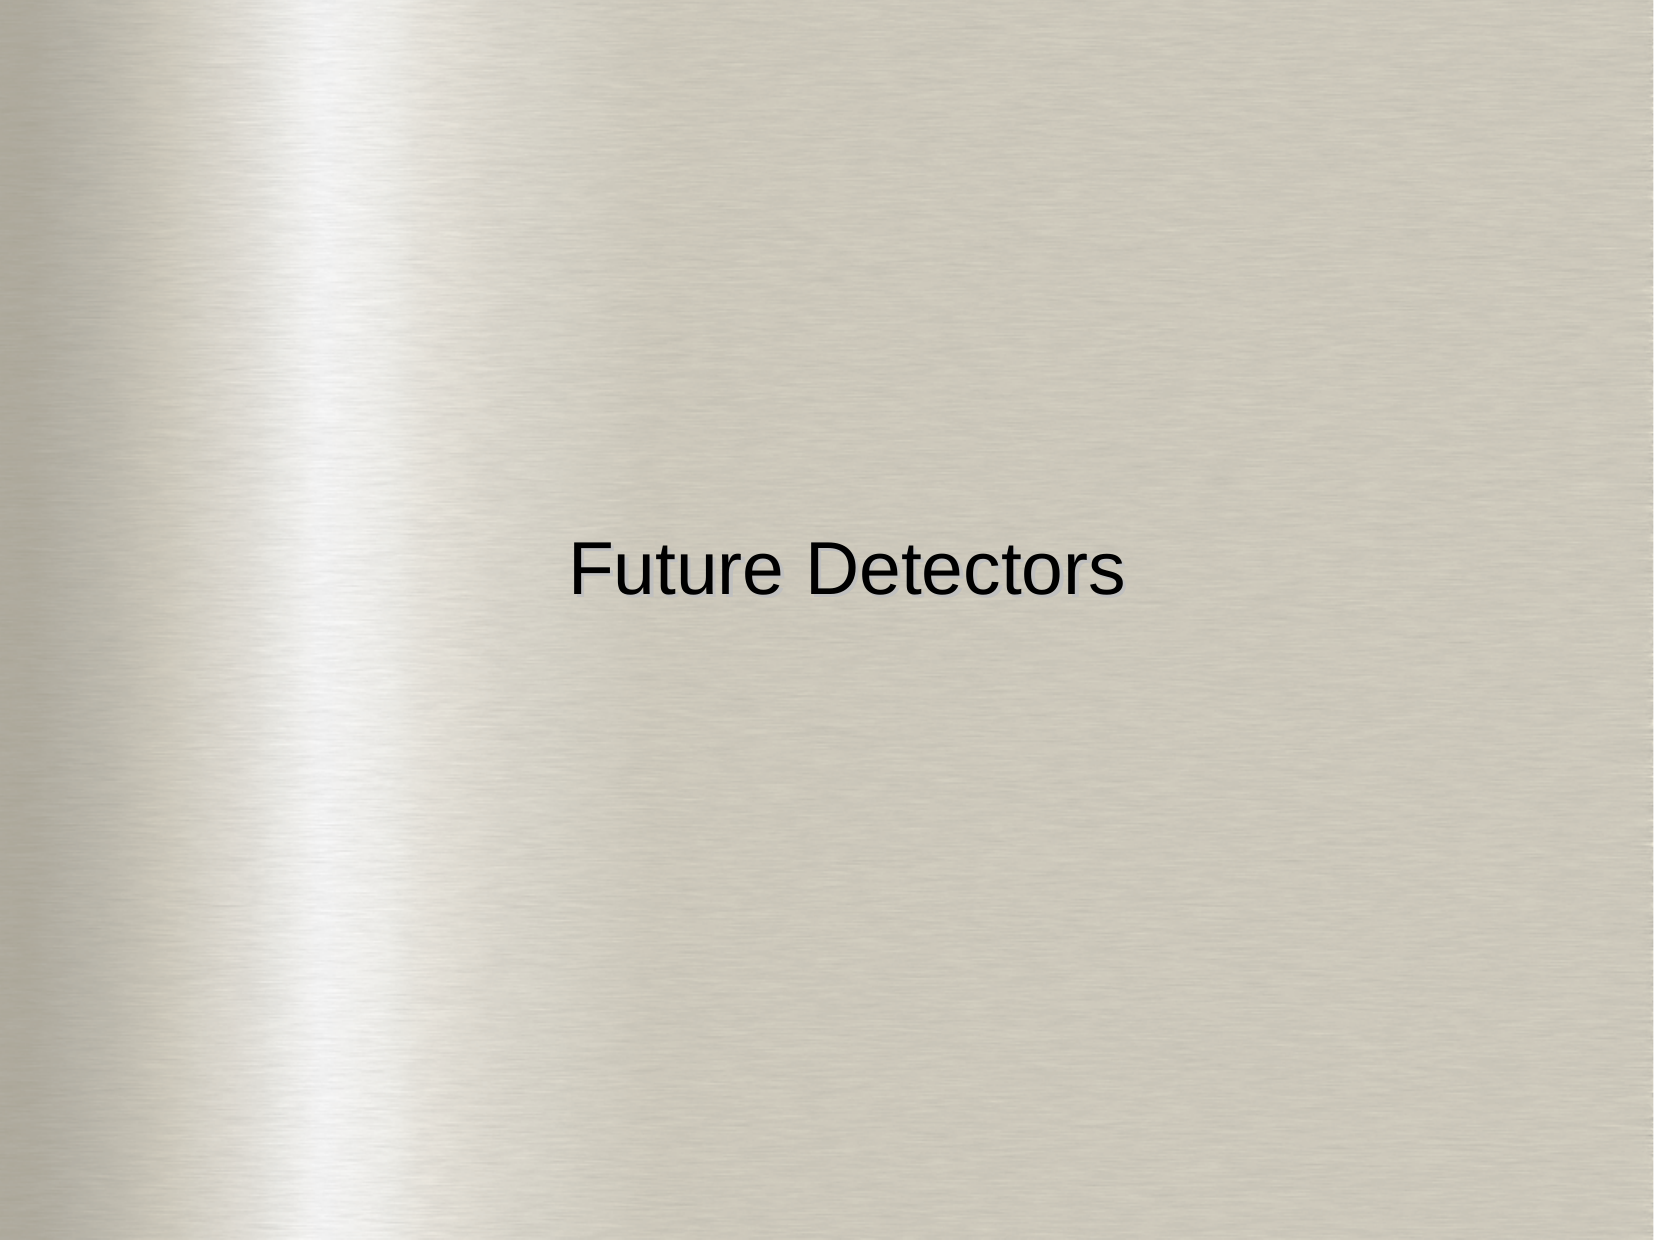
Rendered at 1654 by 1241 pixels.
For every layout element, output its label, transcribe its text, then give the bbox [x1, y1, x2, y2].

text_box Future Detectors [553, 519, 1132, 619]
picture [0, 0, 1654, 1240]
